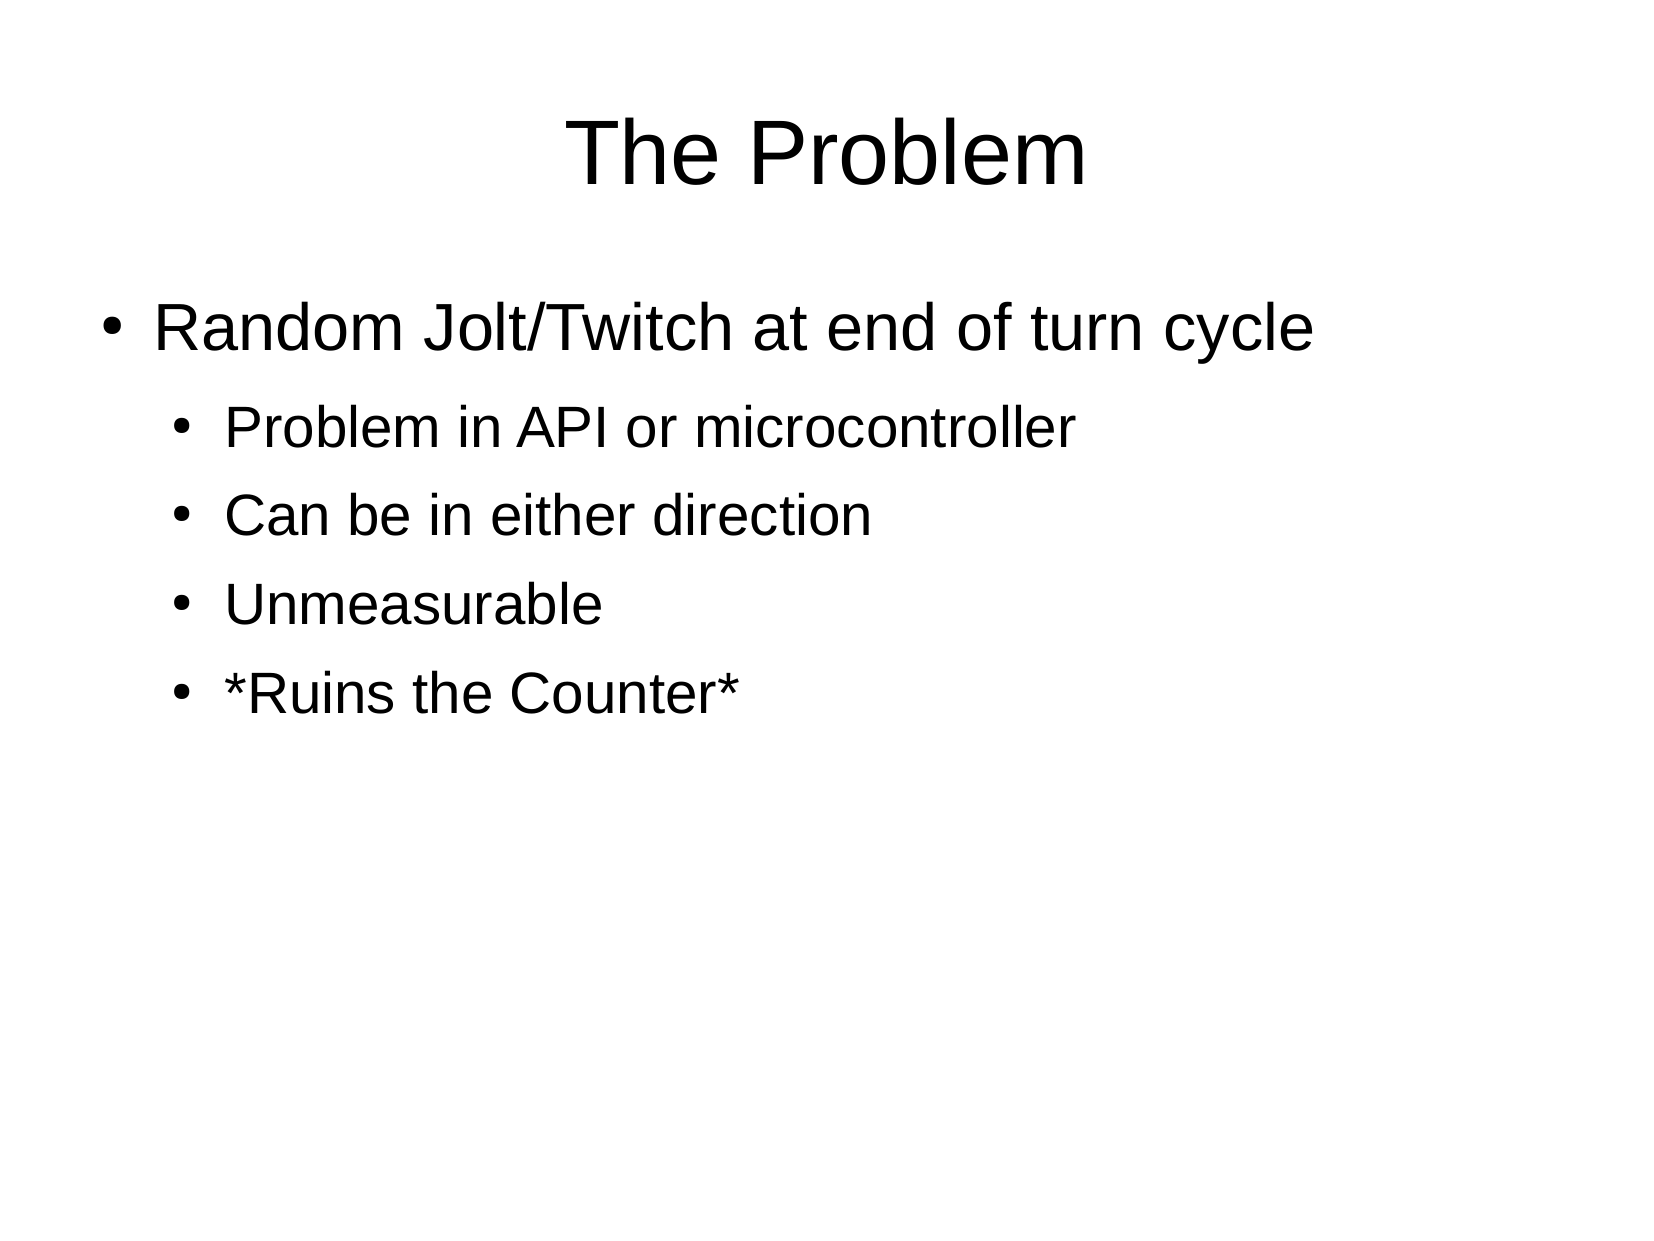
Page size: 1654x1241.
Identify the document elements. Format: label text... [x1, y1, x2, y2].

list Random Jolt/Twitch at end of turn cycle Problem in API or microcontroller Can be in either direction Unmeasurable *Ruins the Counter* [82, 290, 1571, 1094]
title The Problem [82, 56, 1571, 250]
